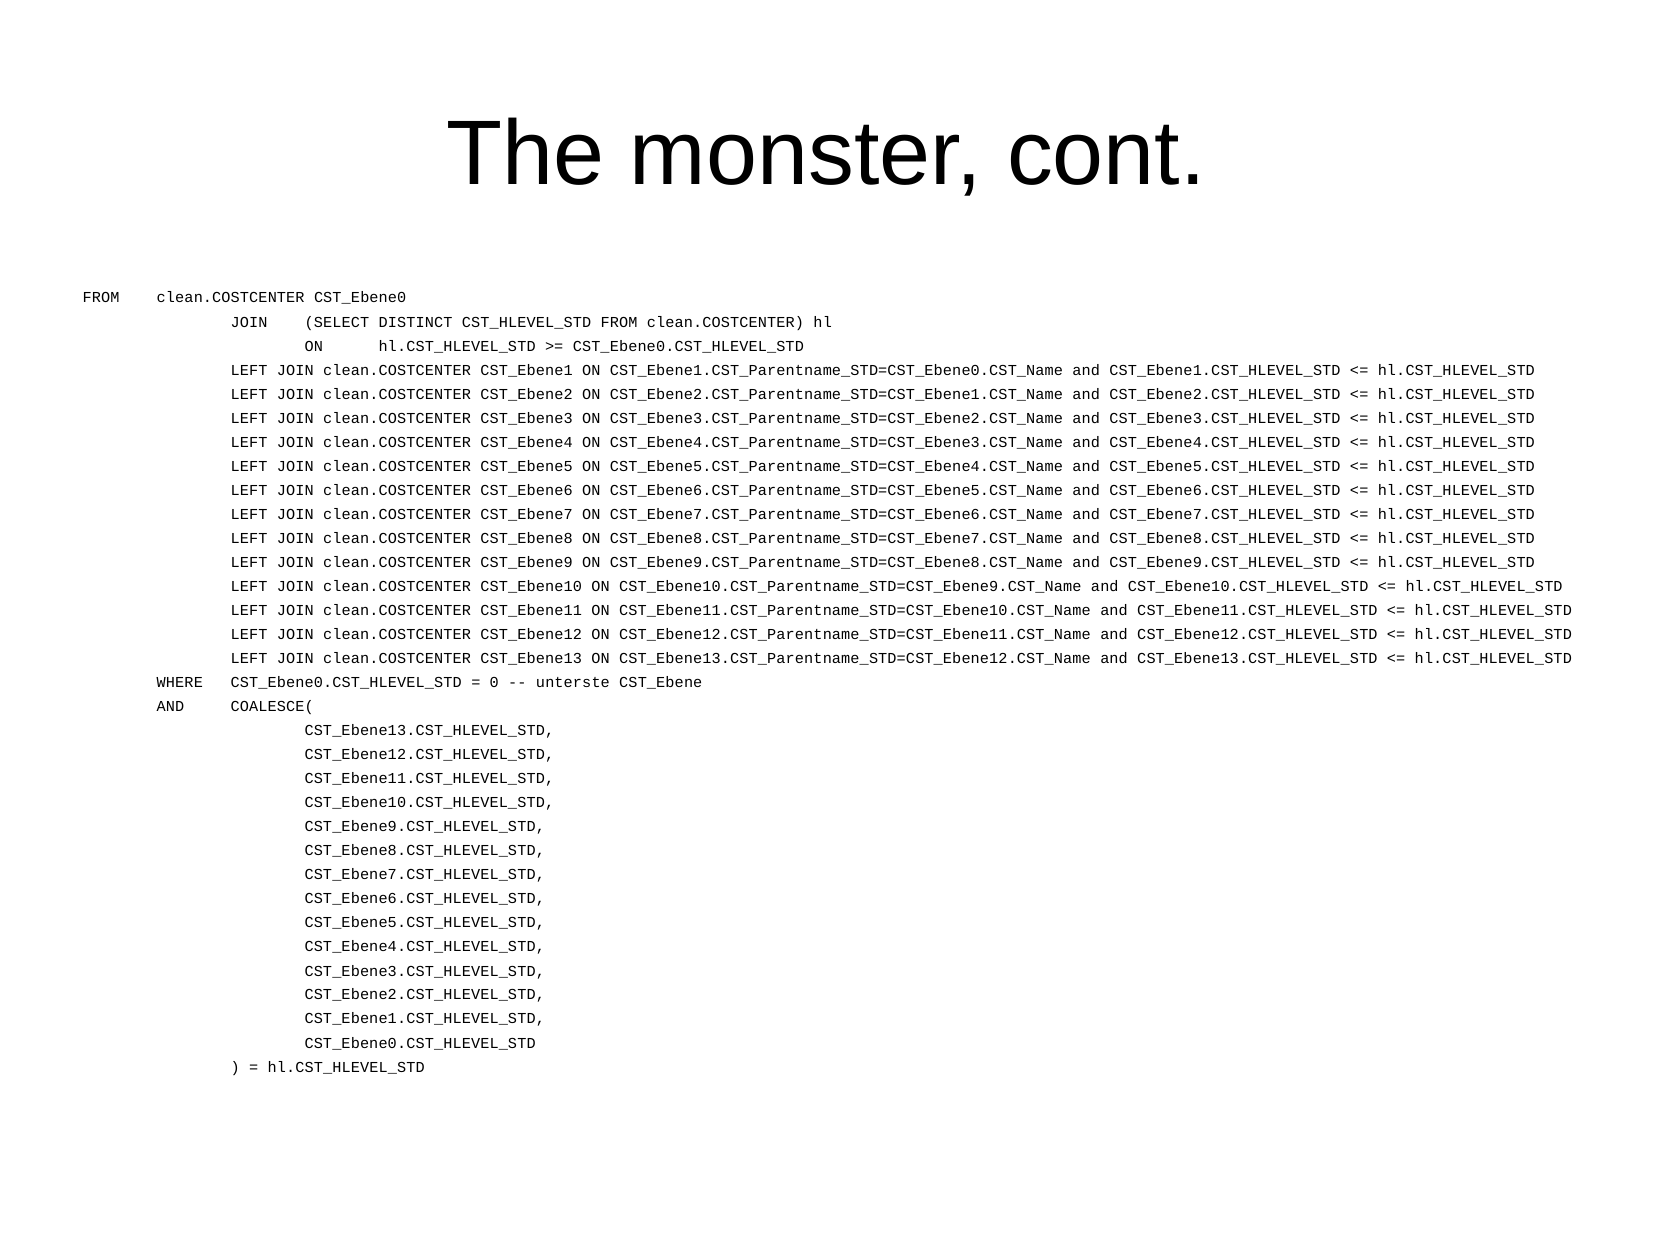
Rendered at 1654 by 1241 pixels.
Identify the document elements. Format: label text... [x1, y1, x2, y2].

list FROM clean.COSTCENTER CST_Ebene0 JOIN (SELECT DISTINCT CST_HLEVEL_STD FROM clean.COSTCENTER) hl ON hl.CST_HLEVEL_STD >= CST_Ebene0.CST_HLEVEL_STD LEFT JOIN clean.COSTCENTER CST_Ebene1 ON CST_Ebene1.CST_Parentname_STD=CST_Ebene0.CST_Name and CST_Ebene1.CST_HLEVEL_STD <= hl.CST_HLEVEL_STD LEFT JOIN clean.COSTCENTER CST_Ebene2 ON CST_Ebene2.CST_Parentname_STD=CST_Ebene1.CST_Name and CST_Ebene2.CST_HLEVEL_STD <= hl.CST_HLEVEL_STD LEFT JOIN clean.COSTCENTER CST_Ebene3 ON CST_Ebene3.CST_Parentname_STD=CST_Ebene2.CST_Name and CST_Ebene3.CST_HLEVEL_STD <= hl.CST_HLEVEL_STD LEFT JOIN clean.COSTCENTER CST_Ebene4 ON CST_Ebene4.CST_Parentname_STD=CST_Ebene3.CST_Name and CST_Ebene4.CST_HLEVEL_STD <= hl.CST_HLEVEL_STD LEFT JOIN clean.COSTCENTER CST_Ebene5 ON CST_Ebene5.CST_Parentname_STD=CST_Ebene4.CST_Name and CST_Ebene5.CST_HLEVEL_STD <= hl.CST_HLEVEL_STD LEFT JOIN clean.COSTCENTER CST_Ebene6 ON CST_Ebene6.CST_Parentname_STD=CST_Ebene5.CST_Name and CST_Ebene6.CST_HLEVEL_STD <= hl.CST_HLEVEL_STD LEFT JOIN clean.COSTCENTER CST_Ebene7 ON CST_Ebene7.CST_Parentname_STD=CST_Ebene6.CST_Name and CST_Ebene7.CST_HLEVEL_STD <= hl.CST_HLEVEL_STD LEFT JOIN clean.COSTCENTER CST_Ebene8 ON CST_Ebene8.CST_Parentname_STD=CST_Ebene7.CST_Name and CST_Ebene8.CST_HLEVEL_STD <= hl.CST_HLEVEL_STD LEFT JOIN clean.COSTCENTER CST_Ebene9 ON CST_Ebene9.CST_Parentname_STD=CST_Ebene8.CST_Name and CST_Ebene9.CST_HLEVEL_STD <= hl.CST_HLEVEL_STD LEFT JOIN clean.COSTCENTER CST_Ebene10 ON CST_Ebene10.CST_Parentname_STD=CST_Ebene9.CST_Name and CST_Ebene10.CST_HLEVEL_STD <= hl.CST_HLEVEL_STD LEFT JOIN clean.COSTCENTER CST_Ebene11 ON CST_Ebene11.CST_Parentname_STD=CST_Ebene10.CST_Name and CST_Ebene11.CST_HLEVEL_STD <= hl.CST_HLEVEL_STD LEFT JOIN clean.COSTCENTER CST_Ebene12 ON CST_Ebene12.CST_Parentname_STD=CST_Ebene11.CST_Name and CST_Ebene12.CST_HLEVEL_STD <= hl.CST_HLEVEL_STD LEFT JOIN clean.COSTCENTER CST_Ebene13 ON CST_Ebene13.CST_Parentname_STD=CST_Ebene12.CST_Name and CST_Ebene13.CST_HLEVEL_STD <= hl.CST_HLEVEL_STD WHERE CST_Ebene0.CST_HLEVEL_STD = 0 -- unterste CST_Ebene AND COALESCE( CST_Ebene13.CST_HLEVEL_STD, CST_Ebene12.CST_HLEVEL_STD, CST_Ebene11.CST_HLEVEL_STD, CST_Ebene10.CST_HLEVEL_STD, CST_Ebene9.CST_HLEVEL_STD, CST_Ebene8.CST_HLEVEL_STD, CST_Ebene7.CST_HLEVEL_STD, CST_Ebene6.CST_HLEVEL_STD, CST_Ebene5.CST_HLEVEL_STD, CST_Ebene4.CST_HLEVEL_STD, CST_Ebene3.CST_HLEVEL_STD, CST_Ebene2.CST_HLEVEL_STD, CST_Ebene1.CST_HLEVEL_STD, CST_Ebene0.CST_HLEVEL_STD ) = hl.CST_HLEVEL_STD [82, 290, 1630, 1146]
title The monster, cont. [82, 49, 1571, 257]
